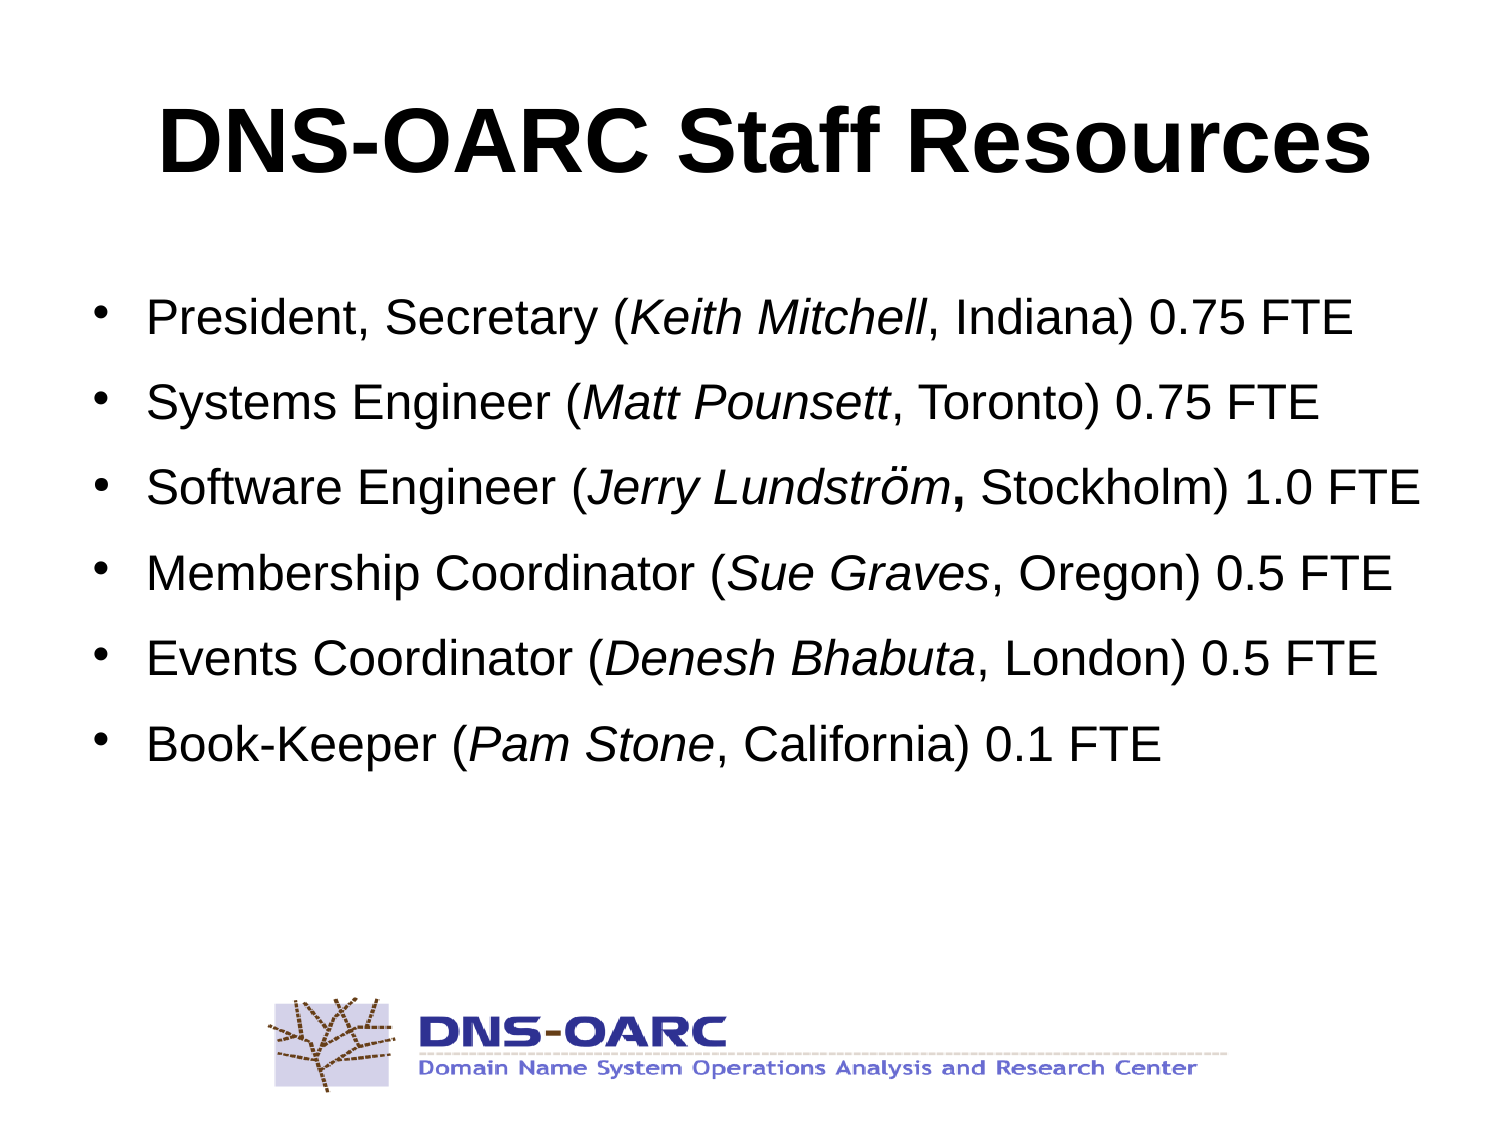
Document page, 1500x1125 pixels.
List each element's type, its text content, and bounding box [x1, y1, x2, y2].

title DNS-OARC Staff Resources [75, 44, 1426, 233]
picture [214, 991, 1259, 1099]
list President, Secretary (Keith Mitchell, Indiana) 0.75 FTE Systems Engineer (Matt Pounsett, Toronto) 0.75 FTE Software Engineer (Jerry Lundström, Stockholm) 1.0 FTE Membership Coordinator (Sue Graves, Oregon) 0.5 FTE Events Coordinator (Denesh Bhabuta, London) 0.5 FTE Book-Keeper (Pam Stone, California) 0.1 FTE [75, 285, 1426, 962]
